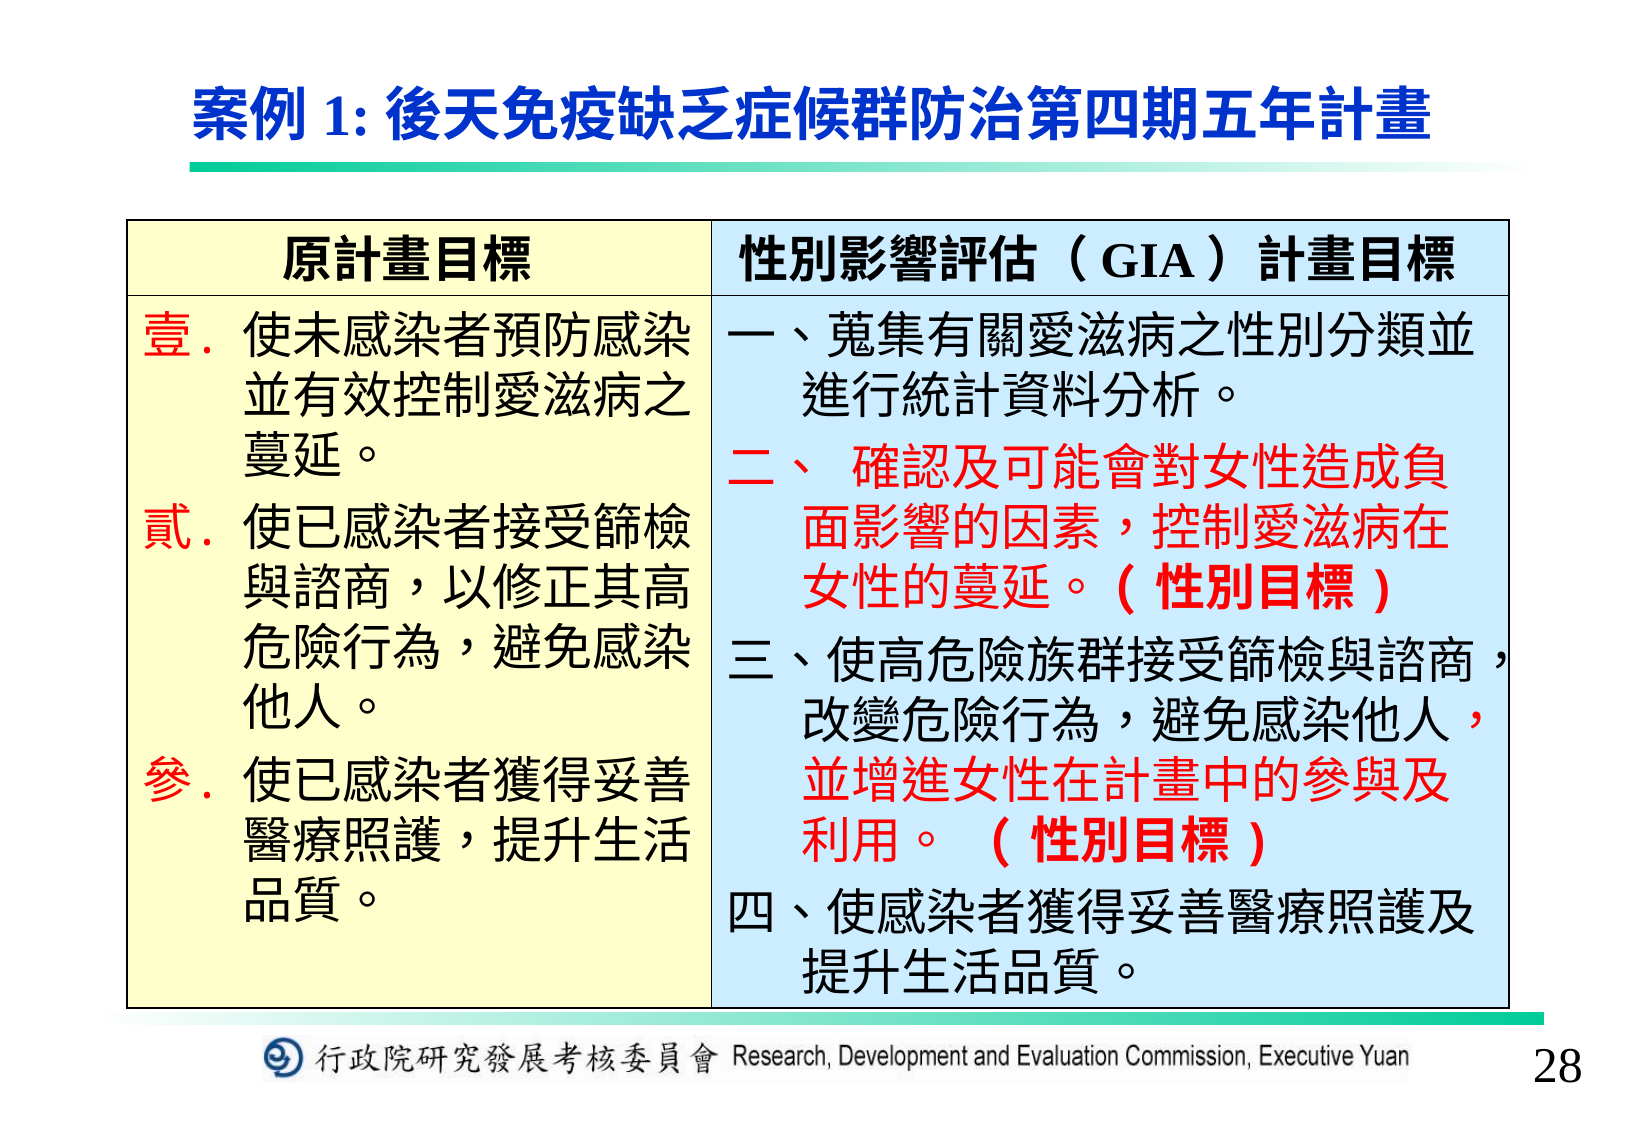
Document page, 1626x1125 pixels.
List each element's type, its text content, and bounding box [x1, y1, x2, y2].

picture [262, 1035, 1415, 1083]
title 案例1:後天免疫缺乏症候群防治第四期五年計畫 [121, 37, 1504, 188]
table_header 性別影響評估（GIA）計畫目標 [712, 221, 1508, 295]
table_cell 一、蒐集有關愛滋病之性別分類並進行統計資料分析。 二、 確認及可能會對女性造成負面影響的因素，控制愛滋病在女性的蔓延。(性別目標) 三、使高危險族群接受篩檢與諮商，改變危險行為，避免感染他人，並增進女性在計畫中的參與及利用。 (性別目標) 四、使感染者獲得妥善醫療照護及提升生活品質。 [712, 296, 1508, 1007]
table_cell 使未感染者預防感染，並有效控制愛滋病之蔓延。 使已感染者接受篩檢與諮商，以修正其高危險行為，避免感染他人。 使已感染者獲得妥善醫療照護，提升生活品質。 [128, 296, 711, 1007]
table_header 原計畫目標 [128, 221, 711, 295]
